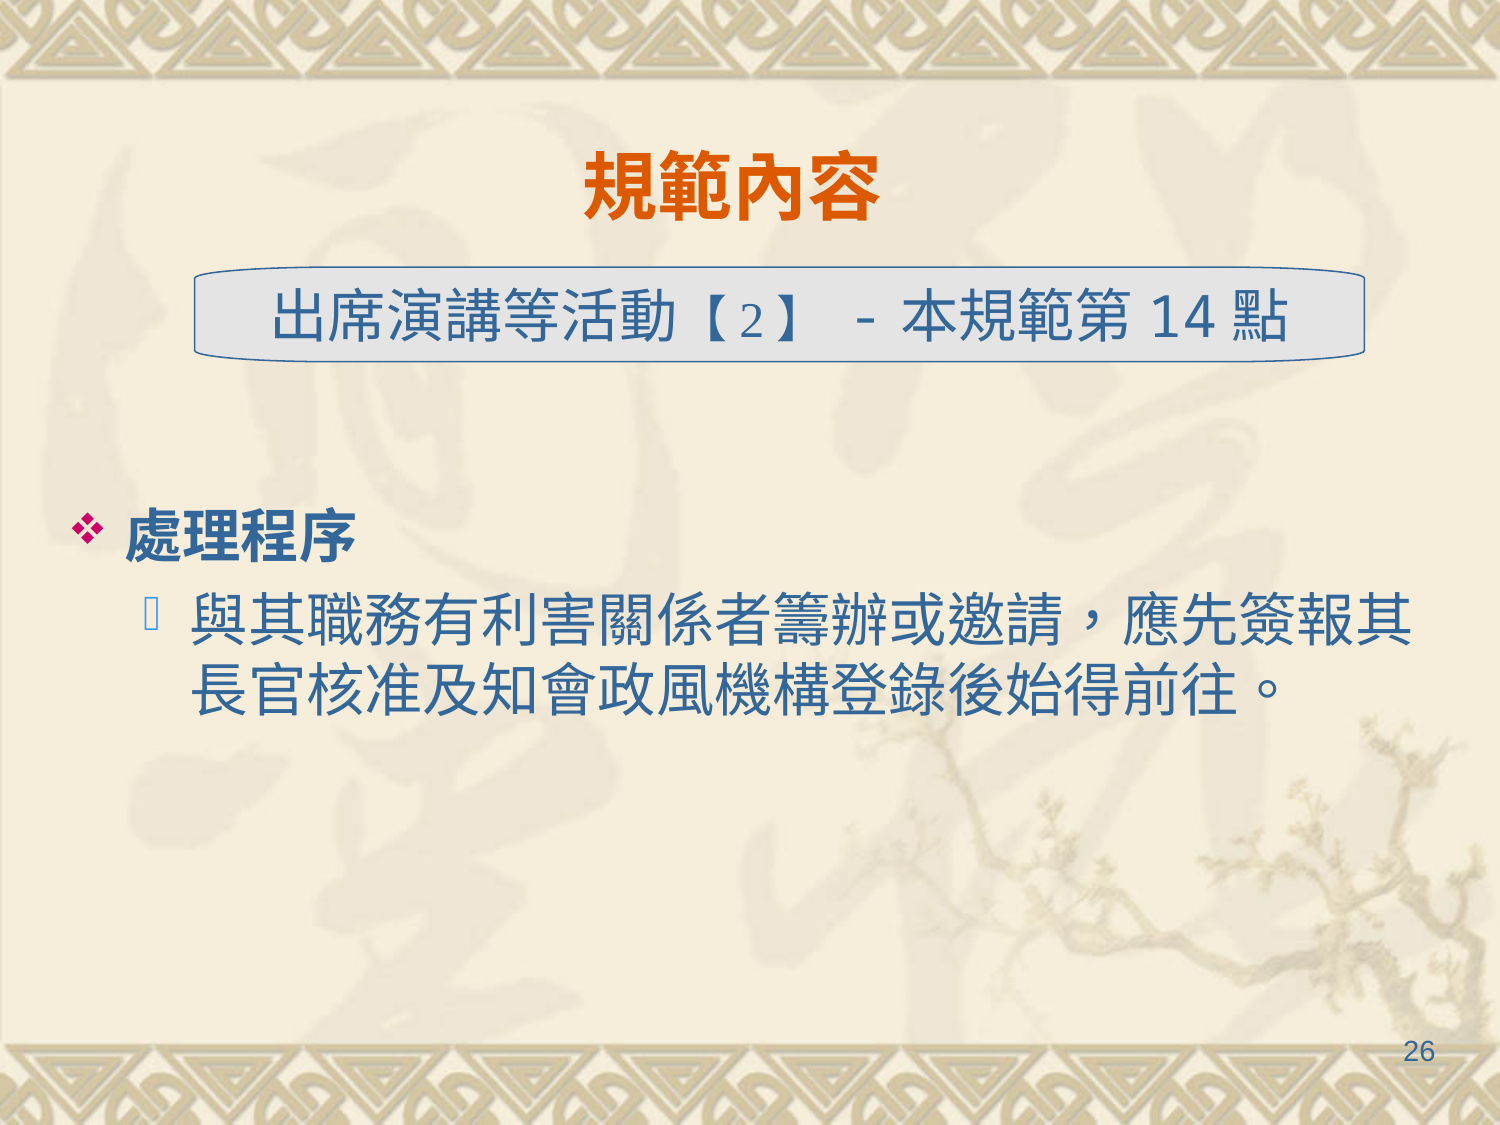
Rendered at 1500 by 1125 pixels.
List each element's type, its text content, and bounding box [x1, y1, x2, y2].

list 處理程序 與其職務有利害關係者籌辦或邀請，應先簽報其長官核准及知會政風機構登錄後始得前往。 [53, 491, 1439, 897]
text_box 出席演講等活動【2】 -本規範第14點 [194, 267, 1365, 362]
picture [0, 0, 1500, 1125]
title 規範內容 [407, 137, 1058, 232]
text_box <編號> [1074, 1024, 1451, 1103]
